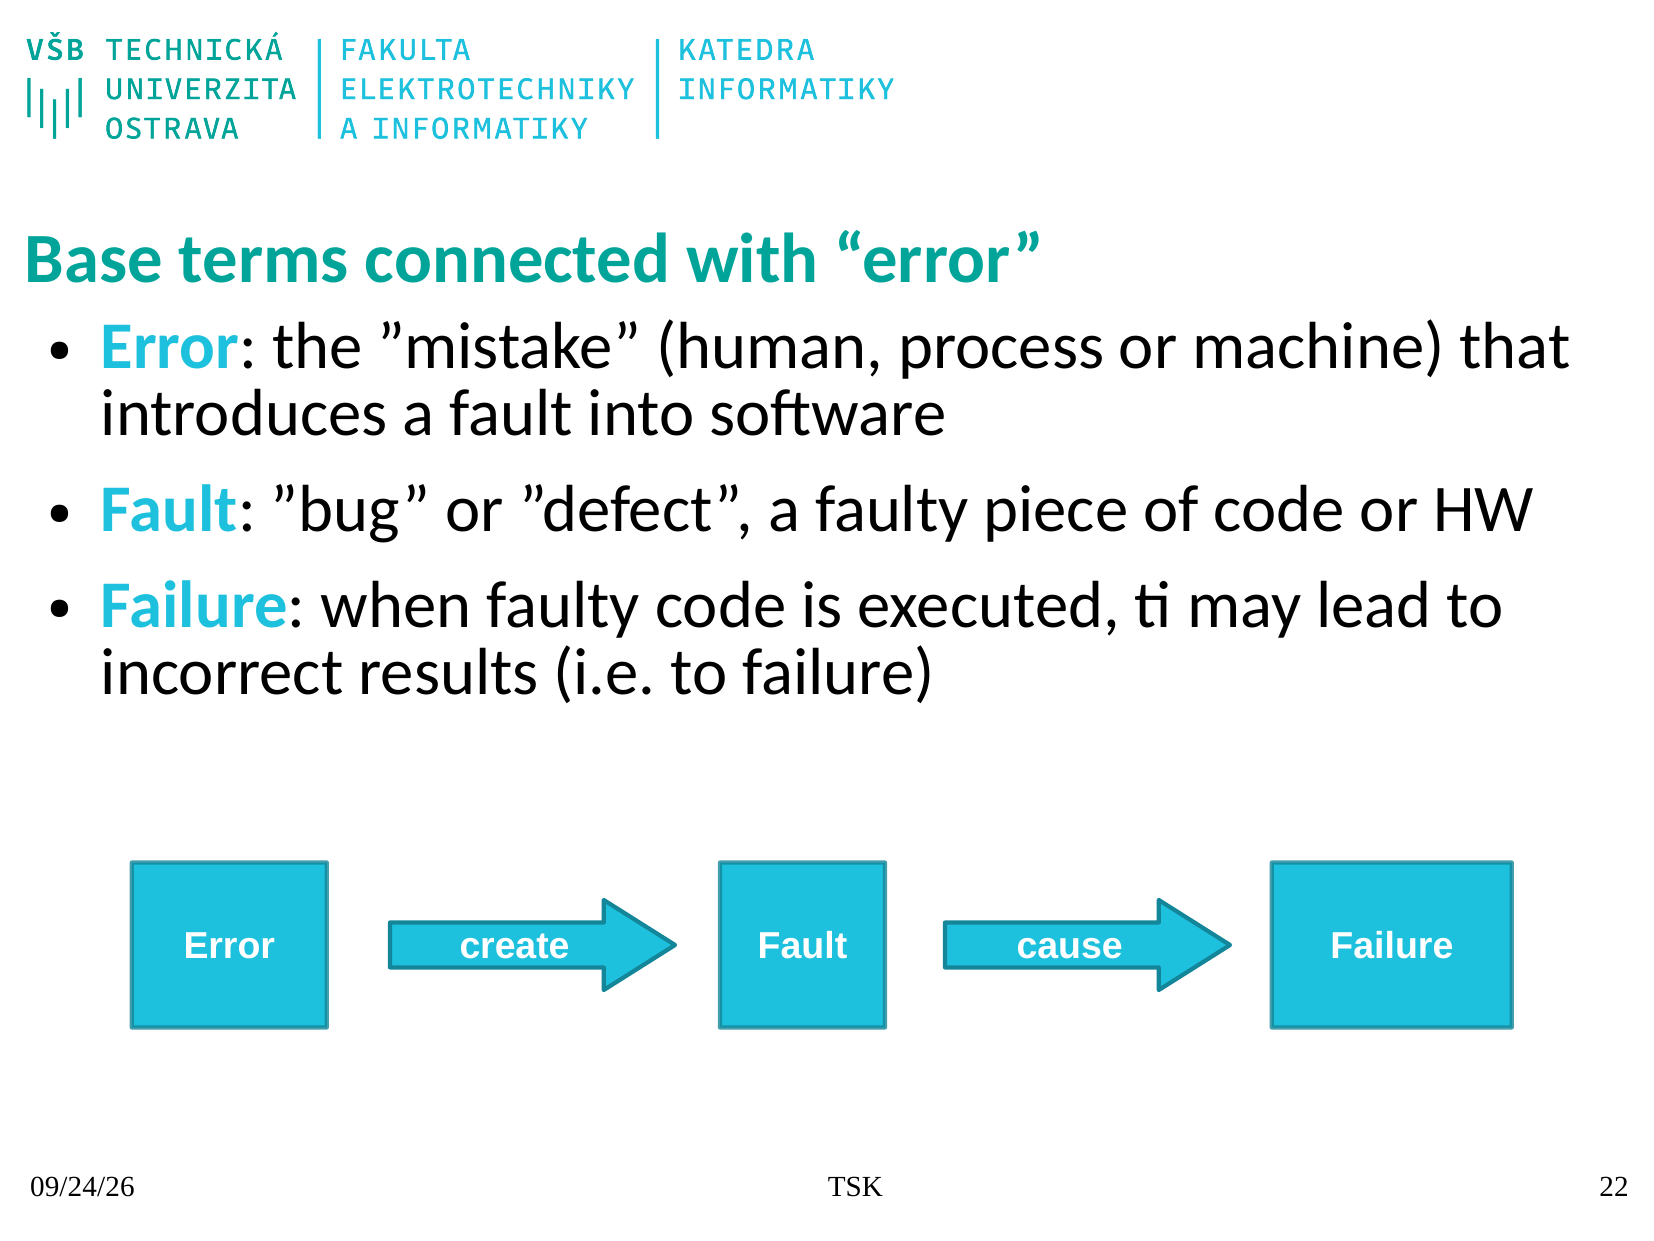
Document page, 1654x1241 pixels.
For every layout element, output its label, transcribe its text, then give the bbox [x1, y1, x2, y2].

text_box Failure [1271, 862, 1512, 1028]
text_box create [390, 900, 676, 991]
title Base terms connected with “error” [24, 169, 1629, 300]
text_box Fault [720, 862, 886, 1028]
list Error: the ”mistake” (human, process or machine) that introduces a fault into software Fault: ”bug” or ”defect”, a faulty piece of code or HW Failure: when faulty code is executed, ti may lead to incorrect results (i.e. to failure) [30, 318, 1629, 1146]
text_box cause [945, 900, 1231, 991]
picture [26, 31, 894, 139]
text_box Error [131, 862, 327, 1028]
